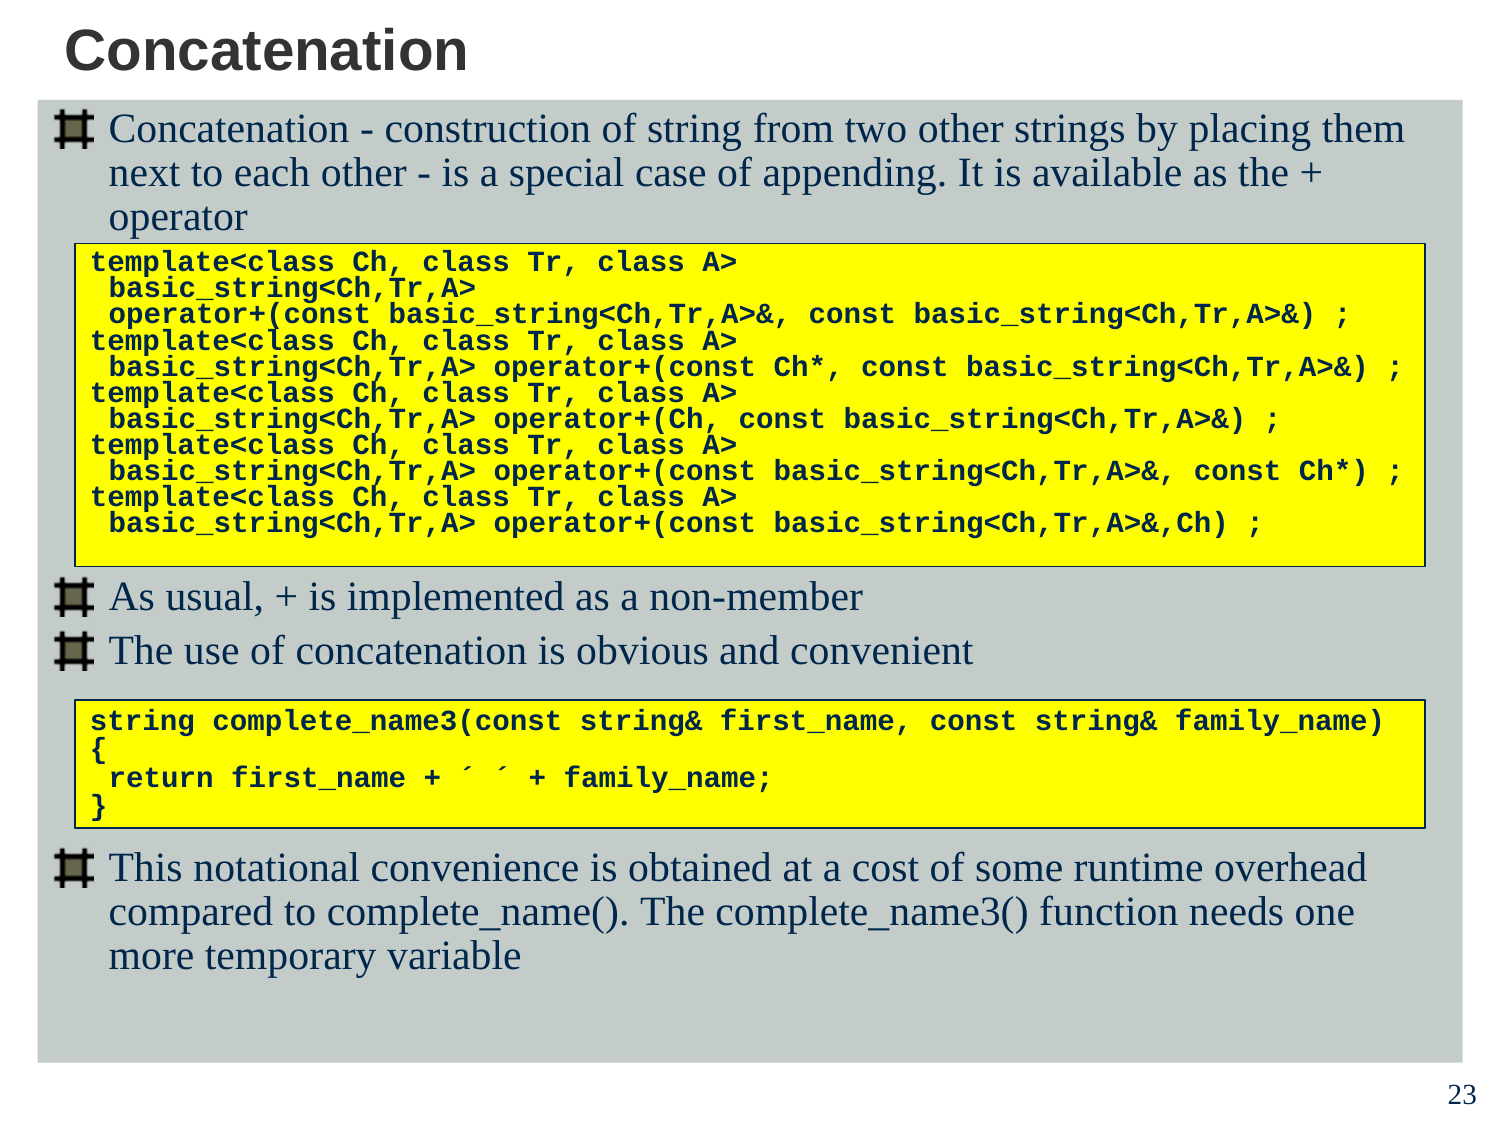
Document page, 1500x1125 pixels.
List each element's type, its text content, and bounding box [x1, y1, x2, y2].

list Concatenation - construction of string from two other strings by placing them next to each other - is a special case of appending. It is available as the + operator As usual, + is implemented as a non-member The use of concatenation is obvious and convenient This notational convenience is obtained at a cost of some runtime overhead compared to complete_name(). The complete_name3() function needs one more temporary variable [37, 99, 1463, 1063]
text_box string complete_name3(const string& first_name, const string& family_name) { return first_name + ´ ´ + family_name; } [75, 699, 1426, 834]
title Concatenation [50, 0, 1450, 91]
text_box template<class Ch, class Tr, class A> basic_string<Ch,Tr,A> operator+(const basic_string<Ch,Tr,A>&, const basic_string<Ch,Tr,A>&) ; template<class Ch, class Tr, class A> basic_string<Ch,Tr,A> operator+(const Ch*, const basic_string<Ch,Tr,A>&) ; template<class Ch, class Tr, class A> basic_string<Ch,Tr,A> operator+(Ch, const basic_string<Ch,Tr,A>&) ; template<class Ch, class Tr, class A> basic_string<Ch,Tr,A> operator+(const basic_string<Ch,Tr,A>&, const Ch*) ; template<class Ch, class Tr, class A> basic_string<Ch,Tr,A> operator+(const basic_string<Ch,Tr,A>&,Ch) ; [75, 243, 1426, 572]
